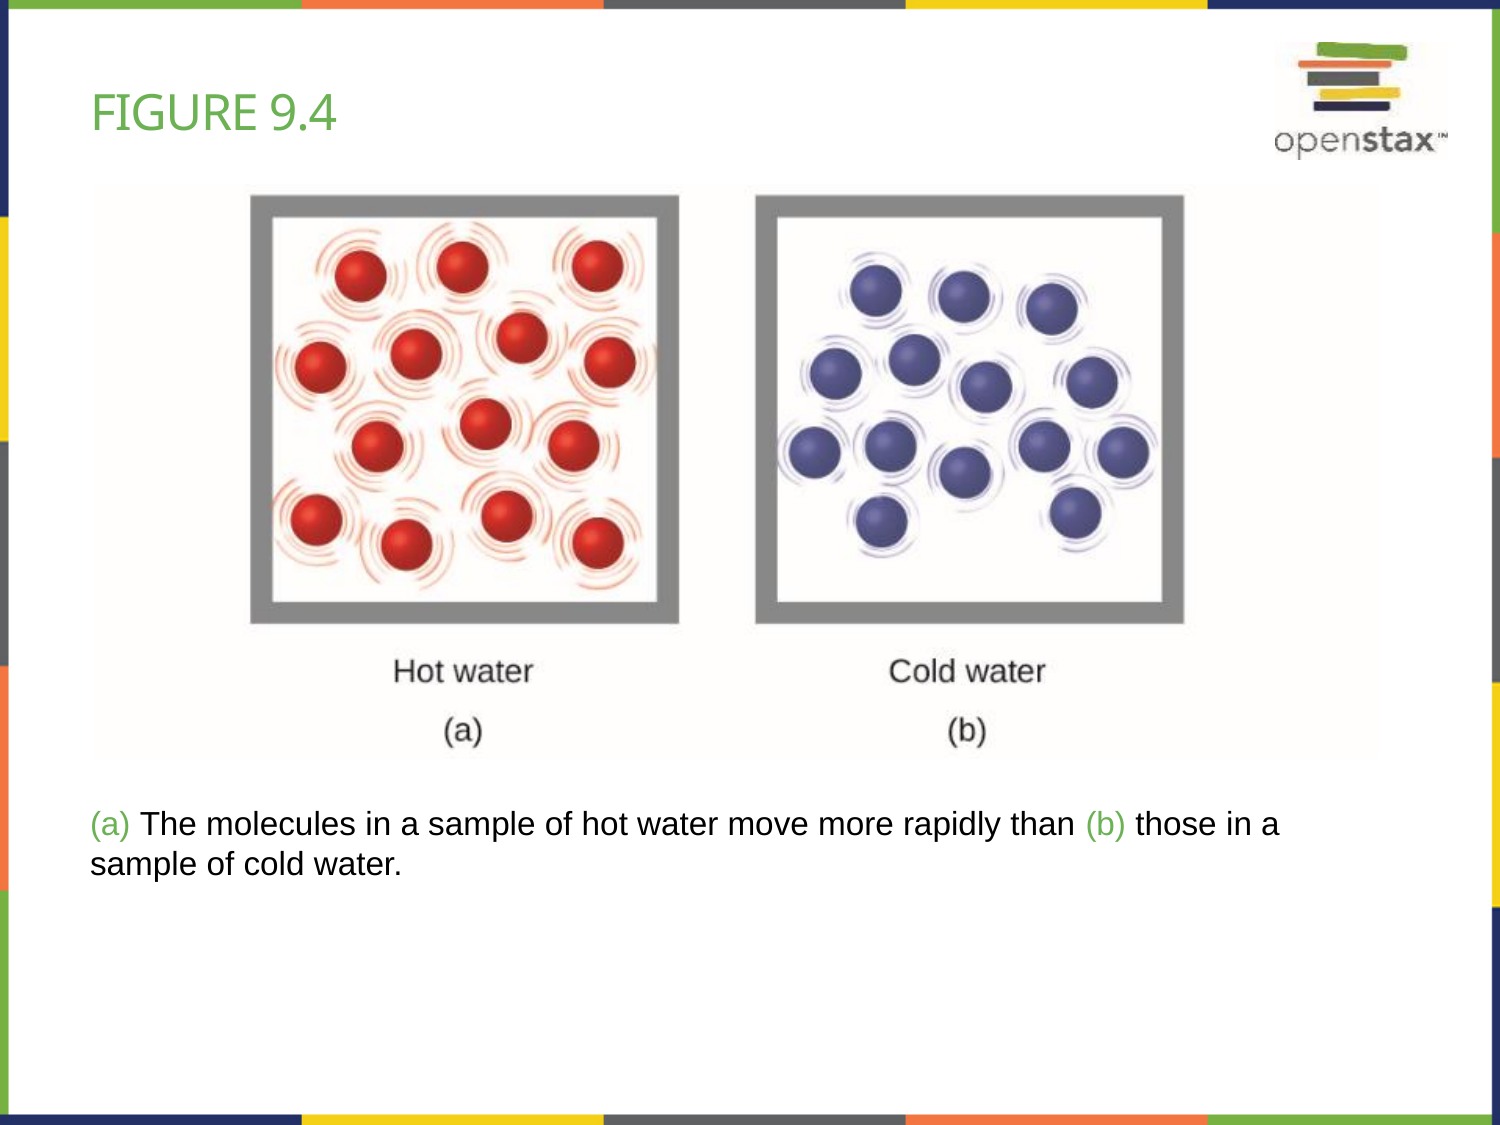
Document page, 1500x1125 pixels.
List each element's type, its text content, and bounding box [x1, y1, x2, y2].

list (a) The molecules in a sample of hot water move more rapidly than (b) those in a sample of cold water. [75, 794, 1398, 986]
picture [0, 0, 1500, 1125]
title Figure 9.4 [75, 39, 1398, 148]
